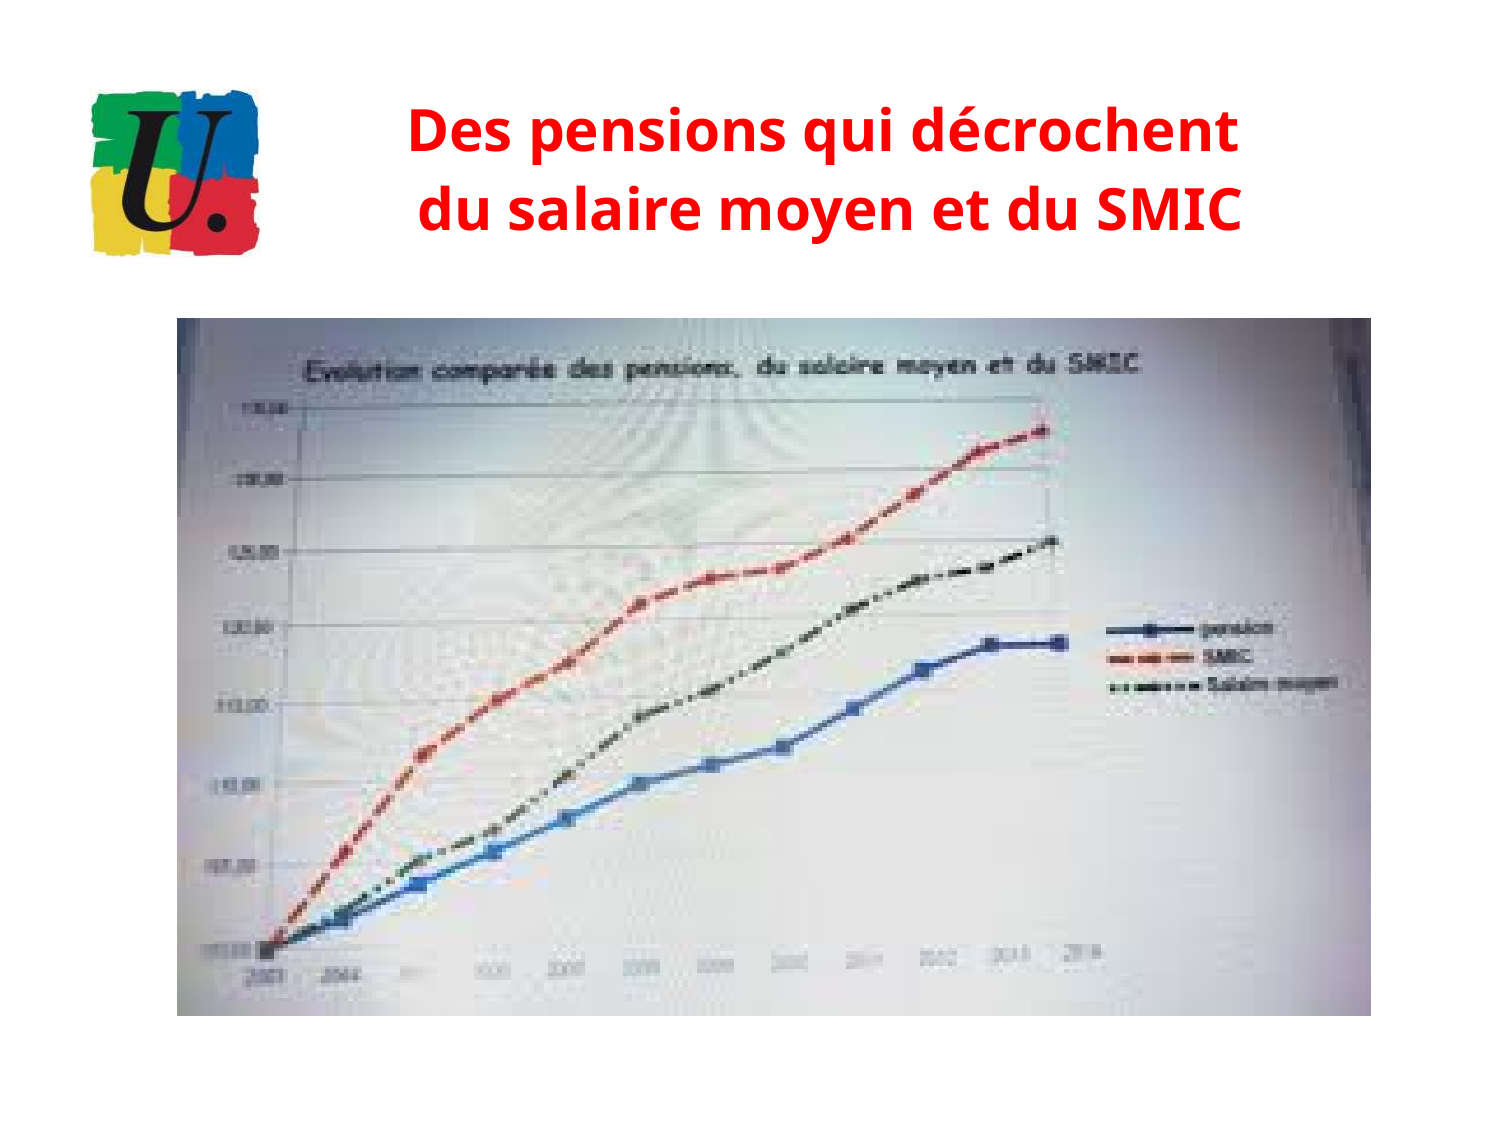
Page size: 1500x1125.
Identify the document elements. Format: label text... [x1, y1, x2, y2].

title Des pensions qui décrochent du salaire moyen et du SMIC [236, 74, 1425, 263]
picture [90, 89, 261, 258]
picture [177, 318, 1371, 1016]
